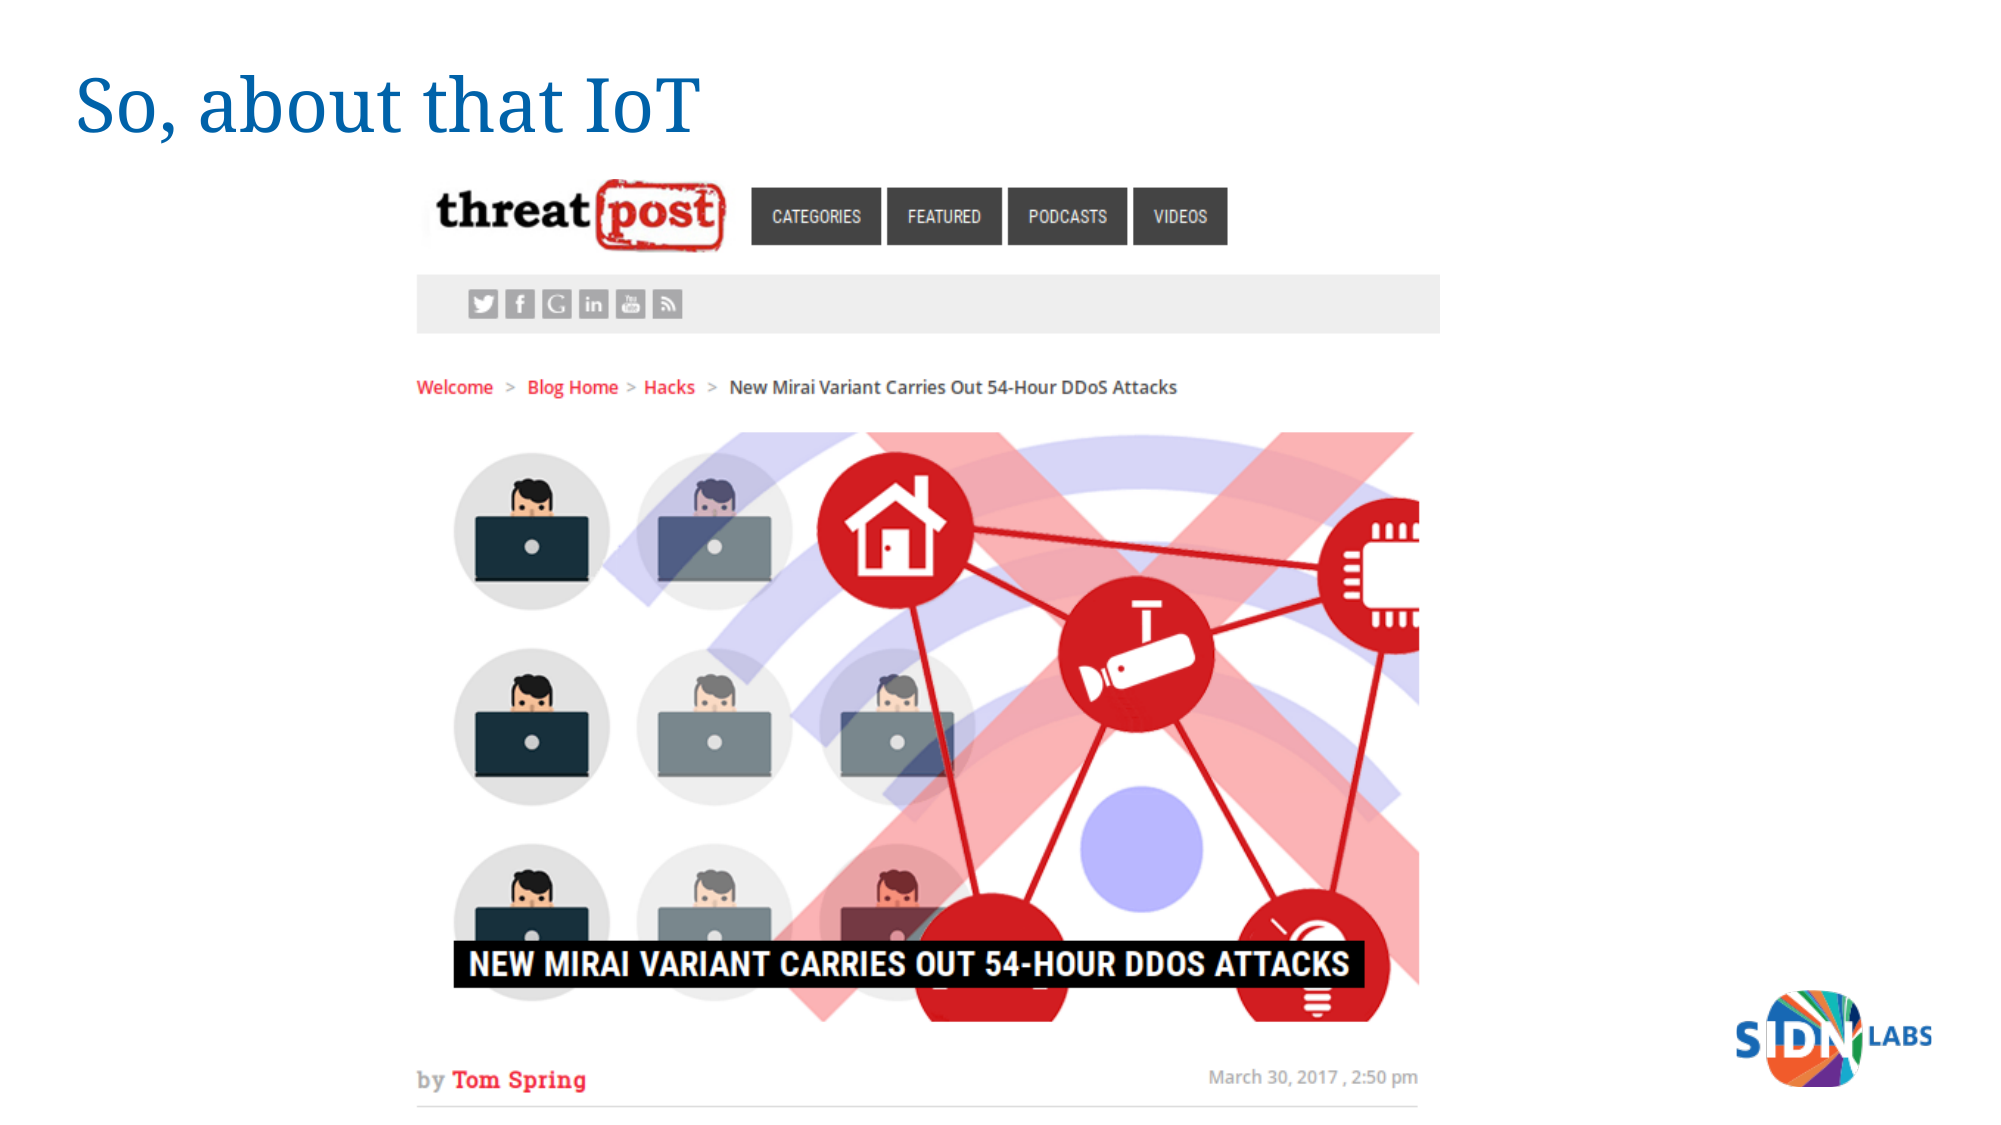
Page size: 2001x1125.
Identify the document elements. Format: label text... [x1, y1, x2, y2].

text_box So, about that IoT [75, 61, 1925, 144]
picture [401, 179, 1440, 1125]
